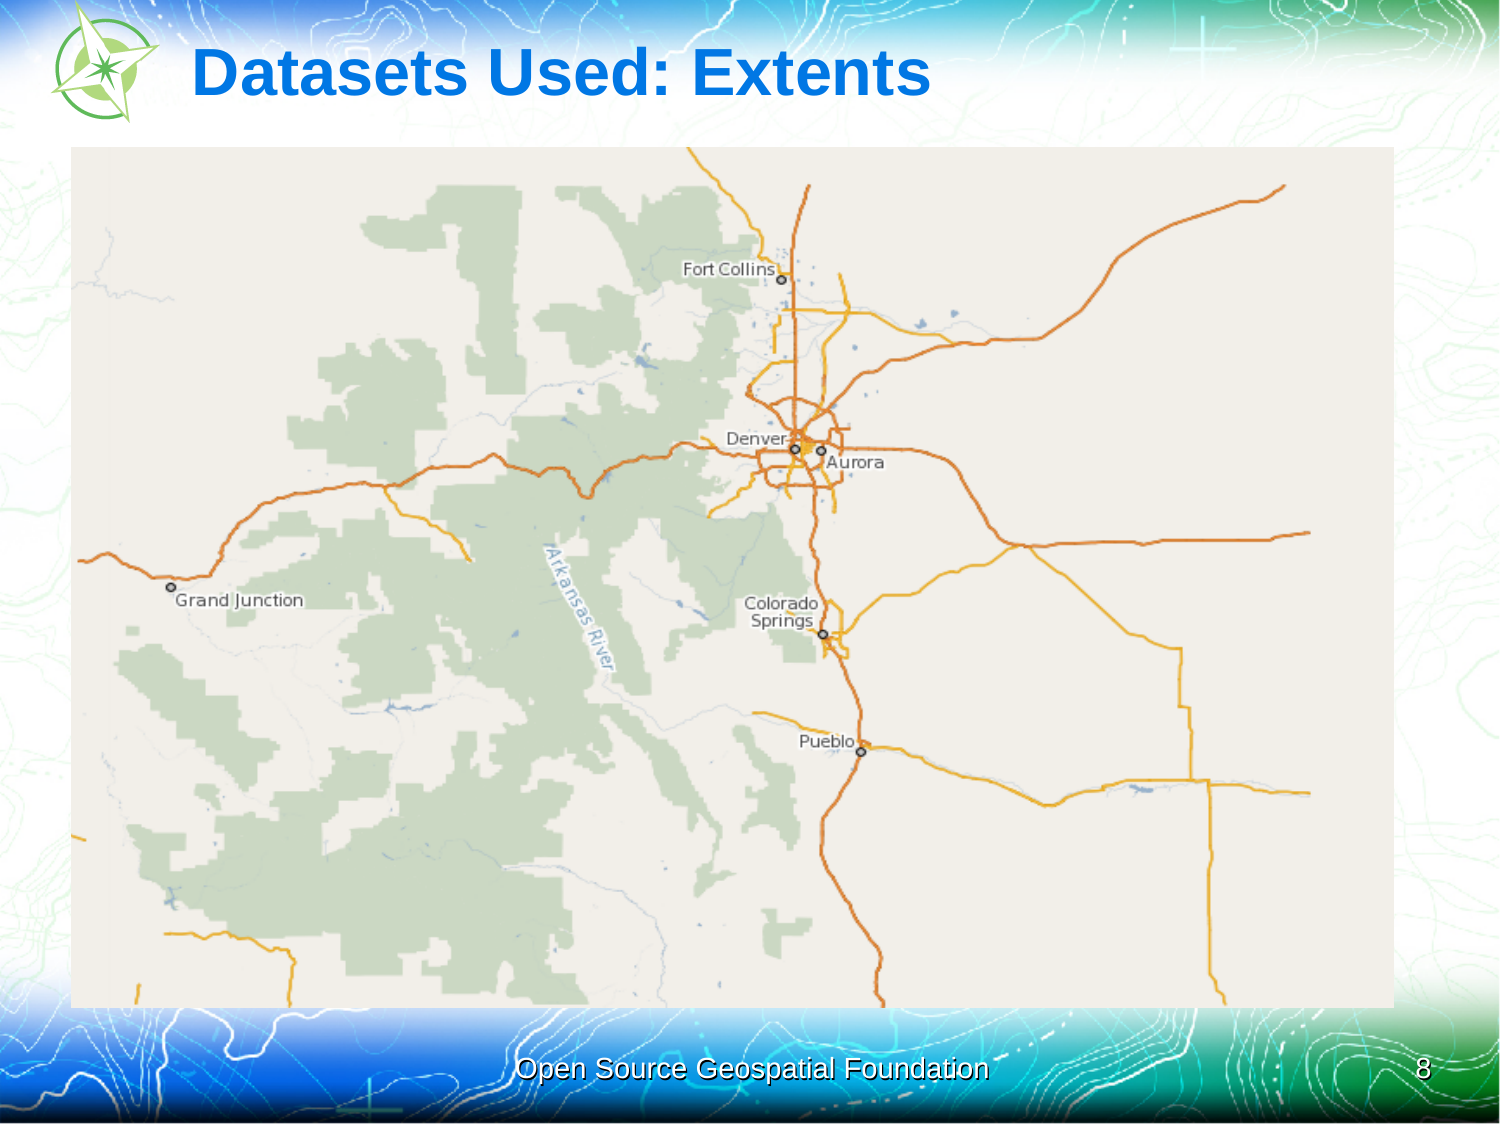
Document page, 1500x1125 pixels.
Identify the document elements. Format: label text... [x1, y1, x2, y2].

title Datasets Used: Extents [177, 20, 1477, 122]
text_box Open Source Geospatial Foundation [383, 1045, 1122, 1112]
text_box <number> [1134, 1045, 1447, 1112]
picture [0, 0, 1500, 1125]
